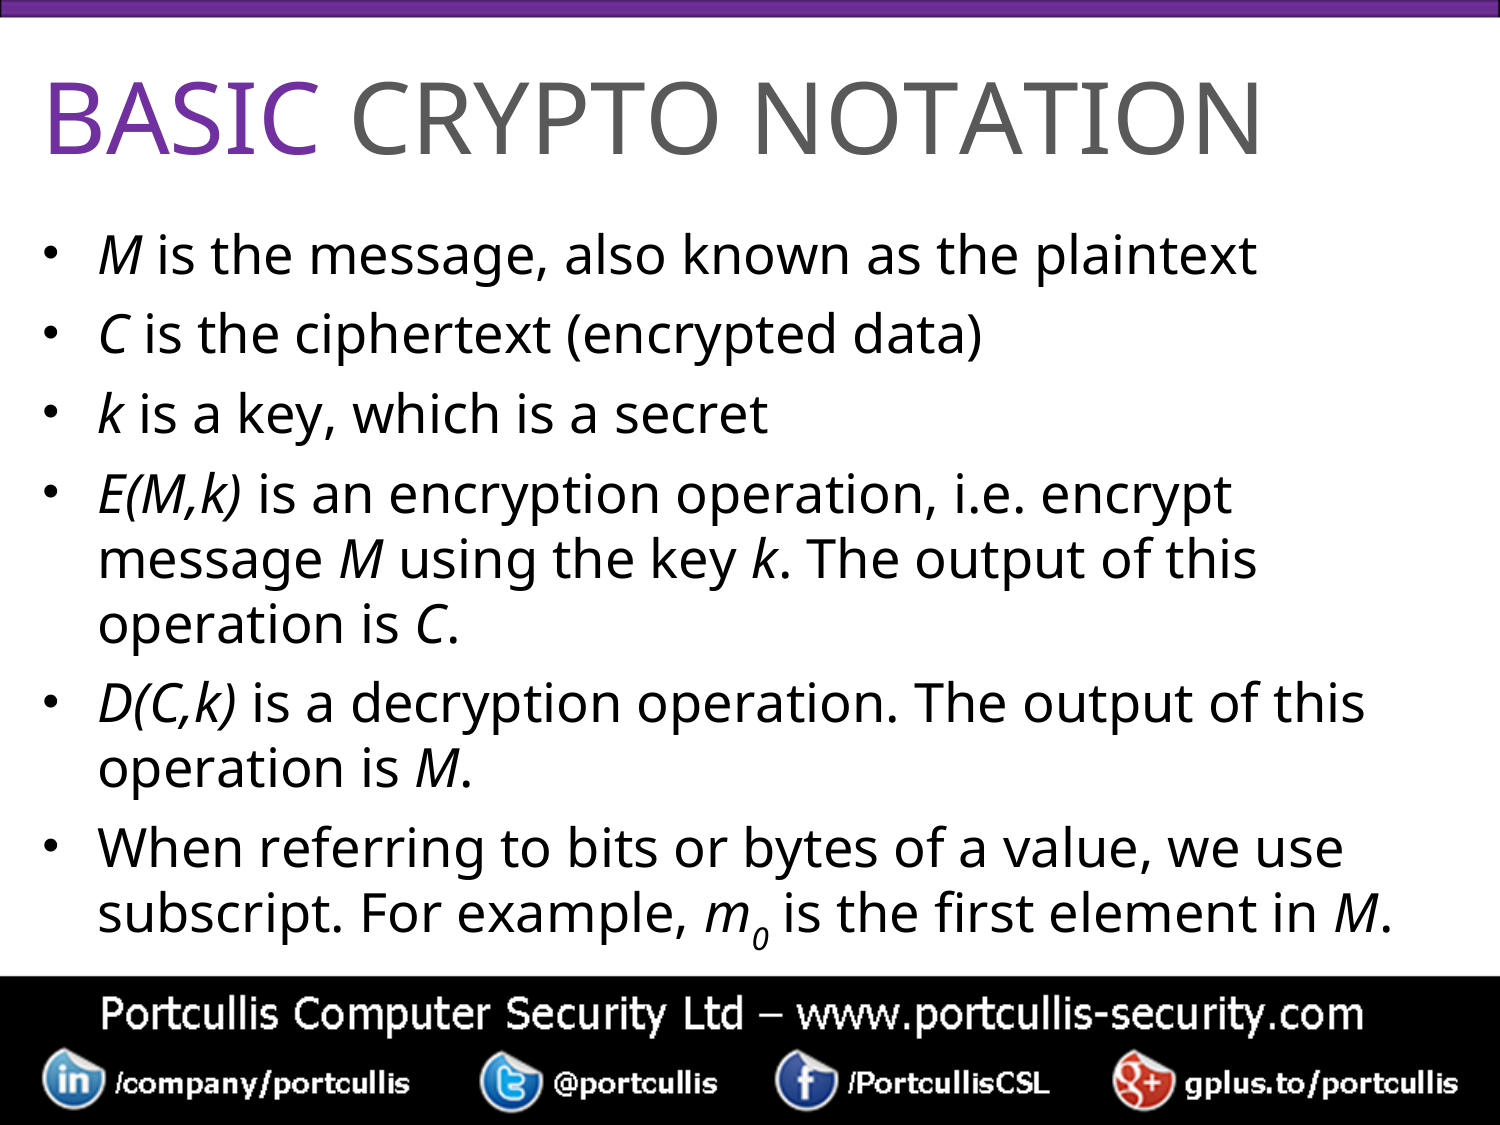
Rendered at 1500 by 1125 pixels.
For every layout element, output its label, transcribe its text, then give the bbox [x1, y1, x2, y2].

picture [0, 0, 1500, 1125]
list M is the message, also known as the plaintext C is the ciphertext (encrypted data) k is a key, which is a secret E(M,k) is an encryption operation, i.e. encrypt message M using the key k. The output of this operation is C. D(C,k) is a decryption operation. The output of this operation is M. When referring to bits or bytes of a value, we use subscript. For example, m0 is the first element in M. [41, 219, 1428, 965]
title BASIC CRYPTO NOTATION [41, 42, 1434, 202]
